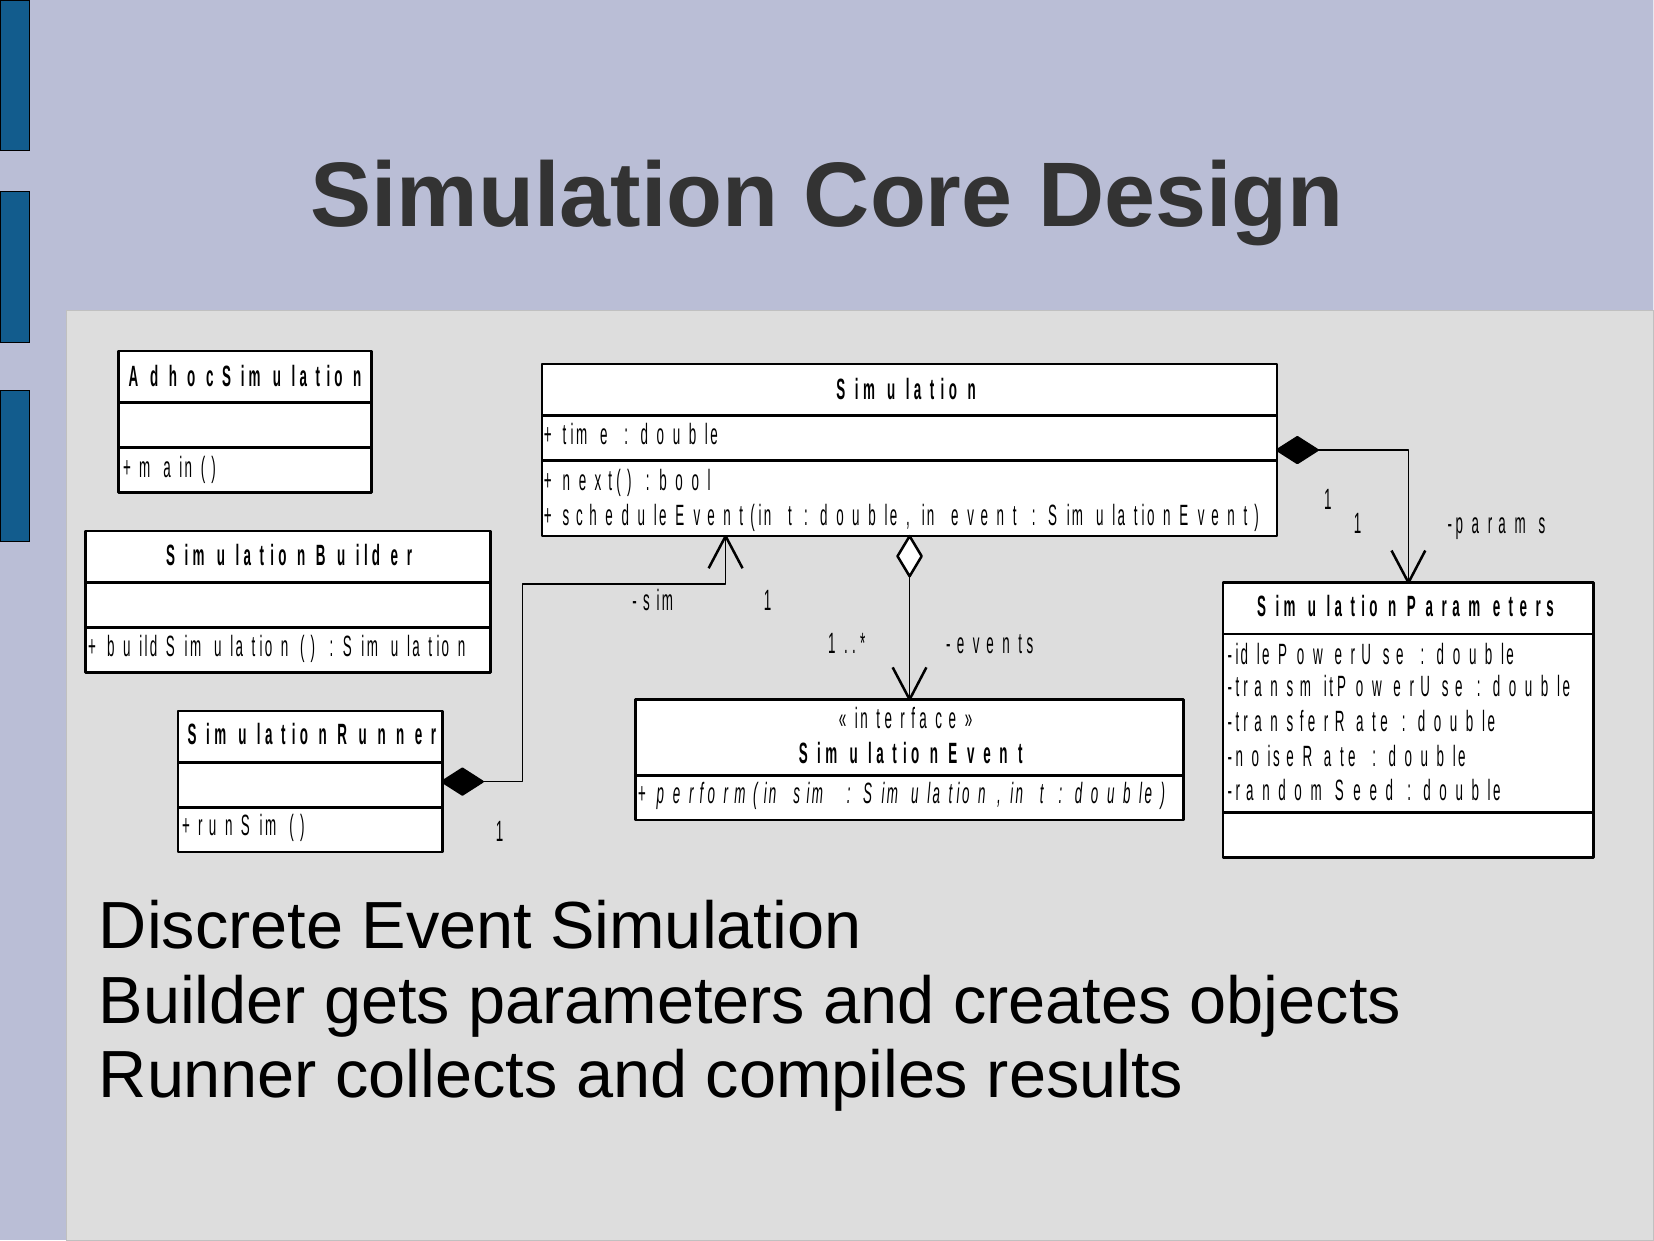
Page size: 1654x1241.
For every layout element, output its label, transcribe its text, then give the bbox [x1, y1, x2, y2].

list Discrete Event Simulation Builder gets parameters and creates objects Runner collects and compiles results [80, 887, 1578, 1195]
picture [80, 345, 1599, 863]
title Simulation Core Design [121, 98, 1534, 291]
